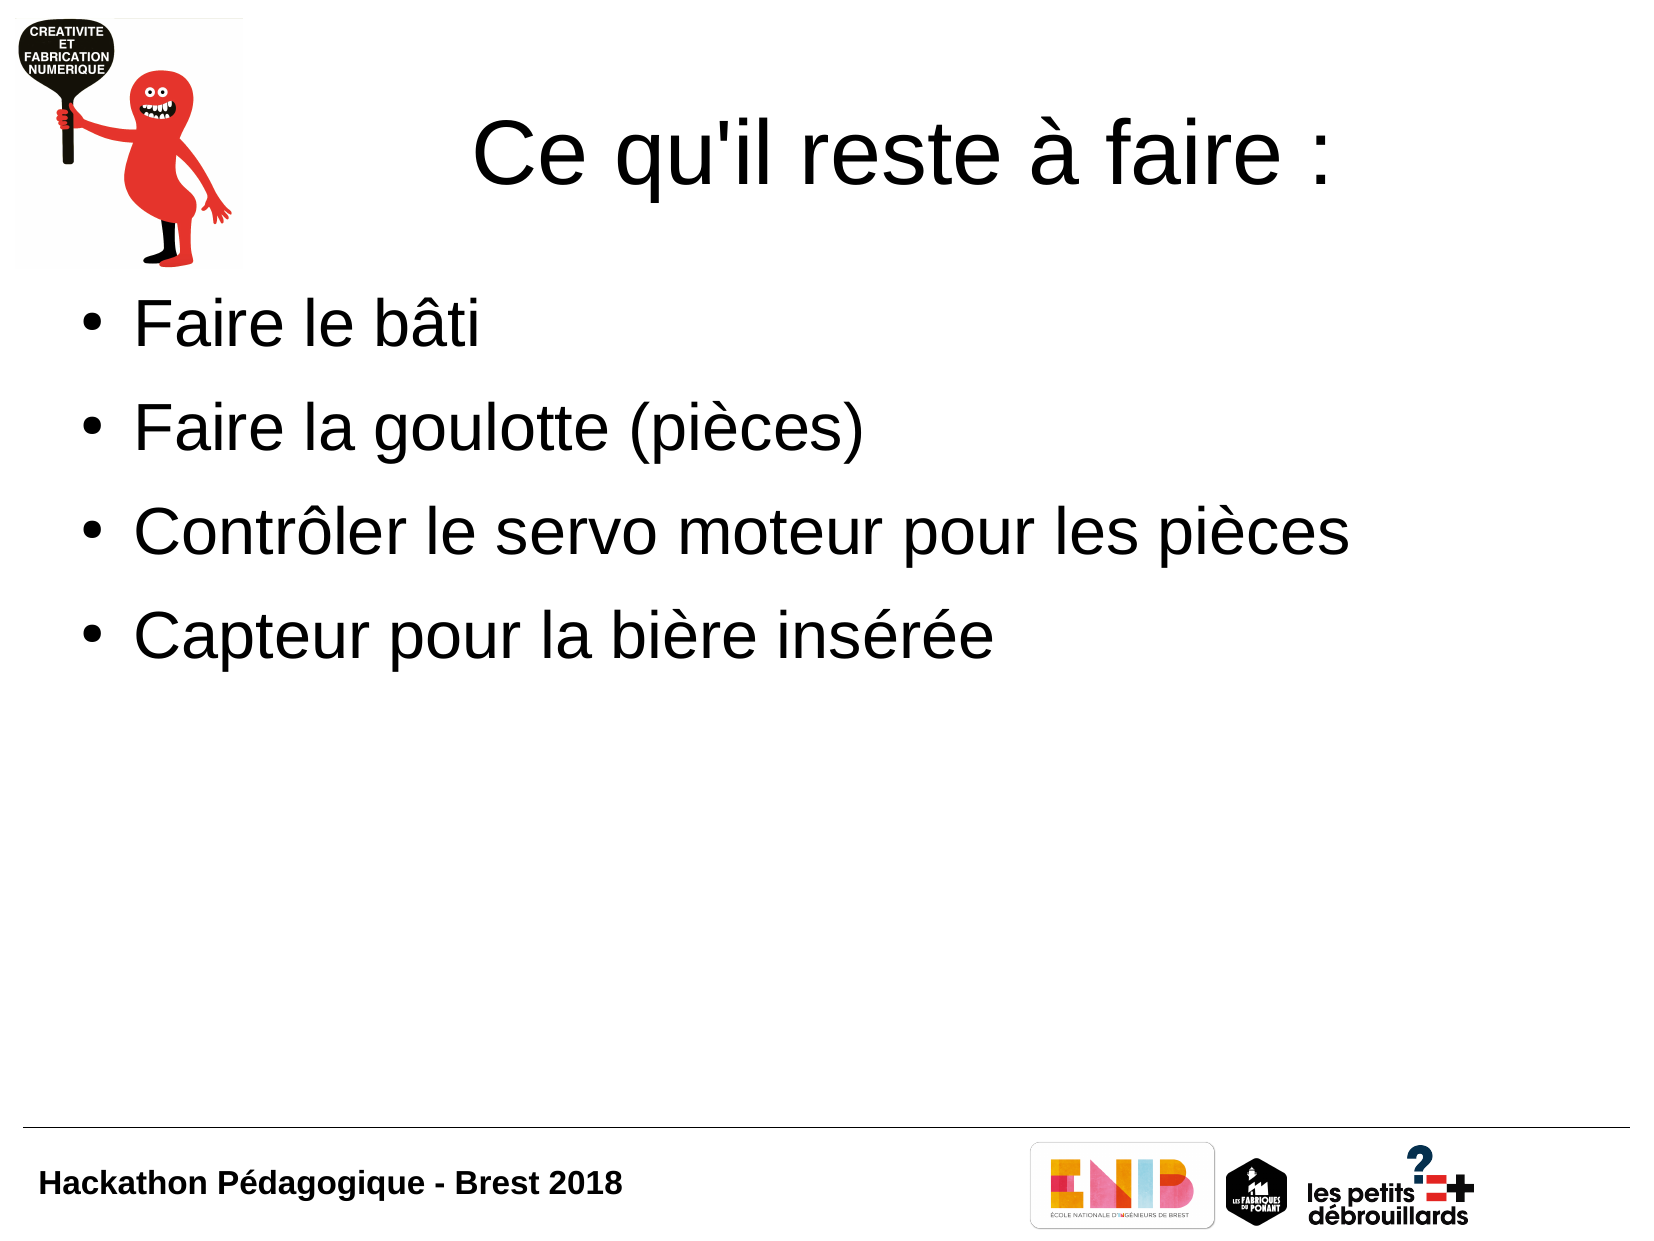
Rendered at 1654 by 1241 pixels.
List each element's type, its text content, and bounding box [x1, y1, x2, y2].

title Ce qu'il reste à faire : [236, 49, 1571, 257]
picture [1015, 1127, 1287, 1241]
list Faire le bâti Faire la goulotte (pièces) Contrôler le servo moteur pour les pièces Capteur pour la bière insérée [62, 285, 1551, 1105]
picture [1308, 1145, 1474, 1225]
text_box Hackathon Pédagogique - Brest 2018 [23, 1157, 945, 1210]
picture [15, 18, 243, 269]
